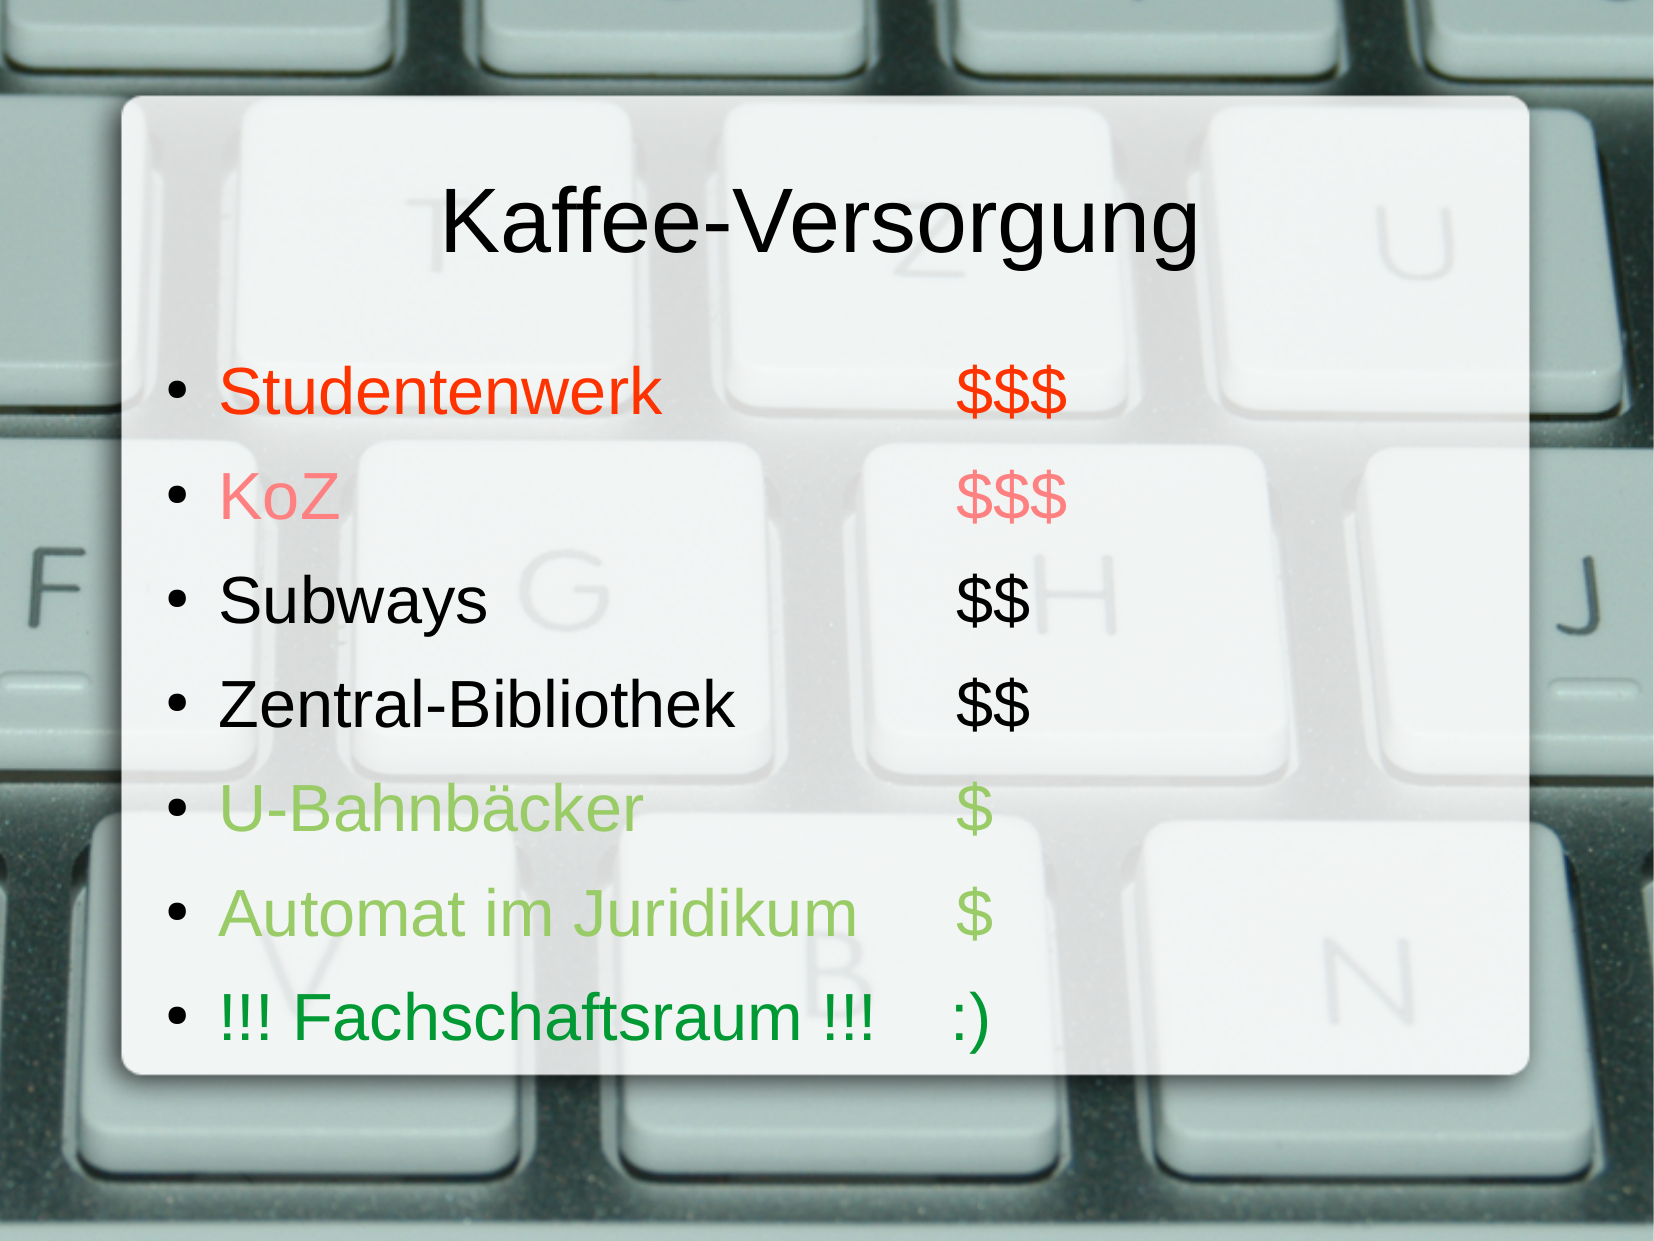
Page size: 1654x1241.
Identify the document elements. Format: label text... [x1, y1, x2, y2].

title Kaffee-Versorgung [135, 117, 1506, 325]
picture [0, 0, 1654, 1241]
list Studentenwerk $$$ KoZ $$$ Subways $$ Zentral-Bibliothek $$ U-Bahnbäcker $ Automat im Juridikum $ !!! Fachschaftsraum !!! :) [147, 354, 1506, 1063]
